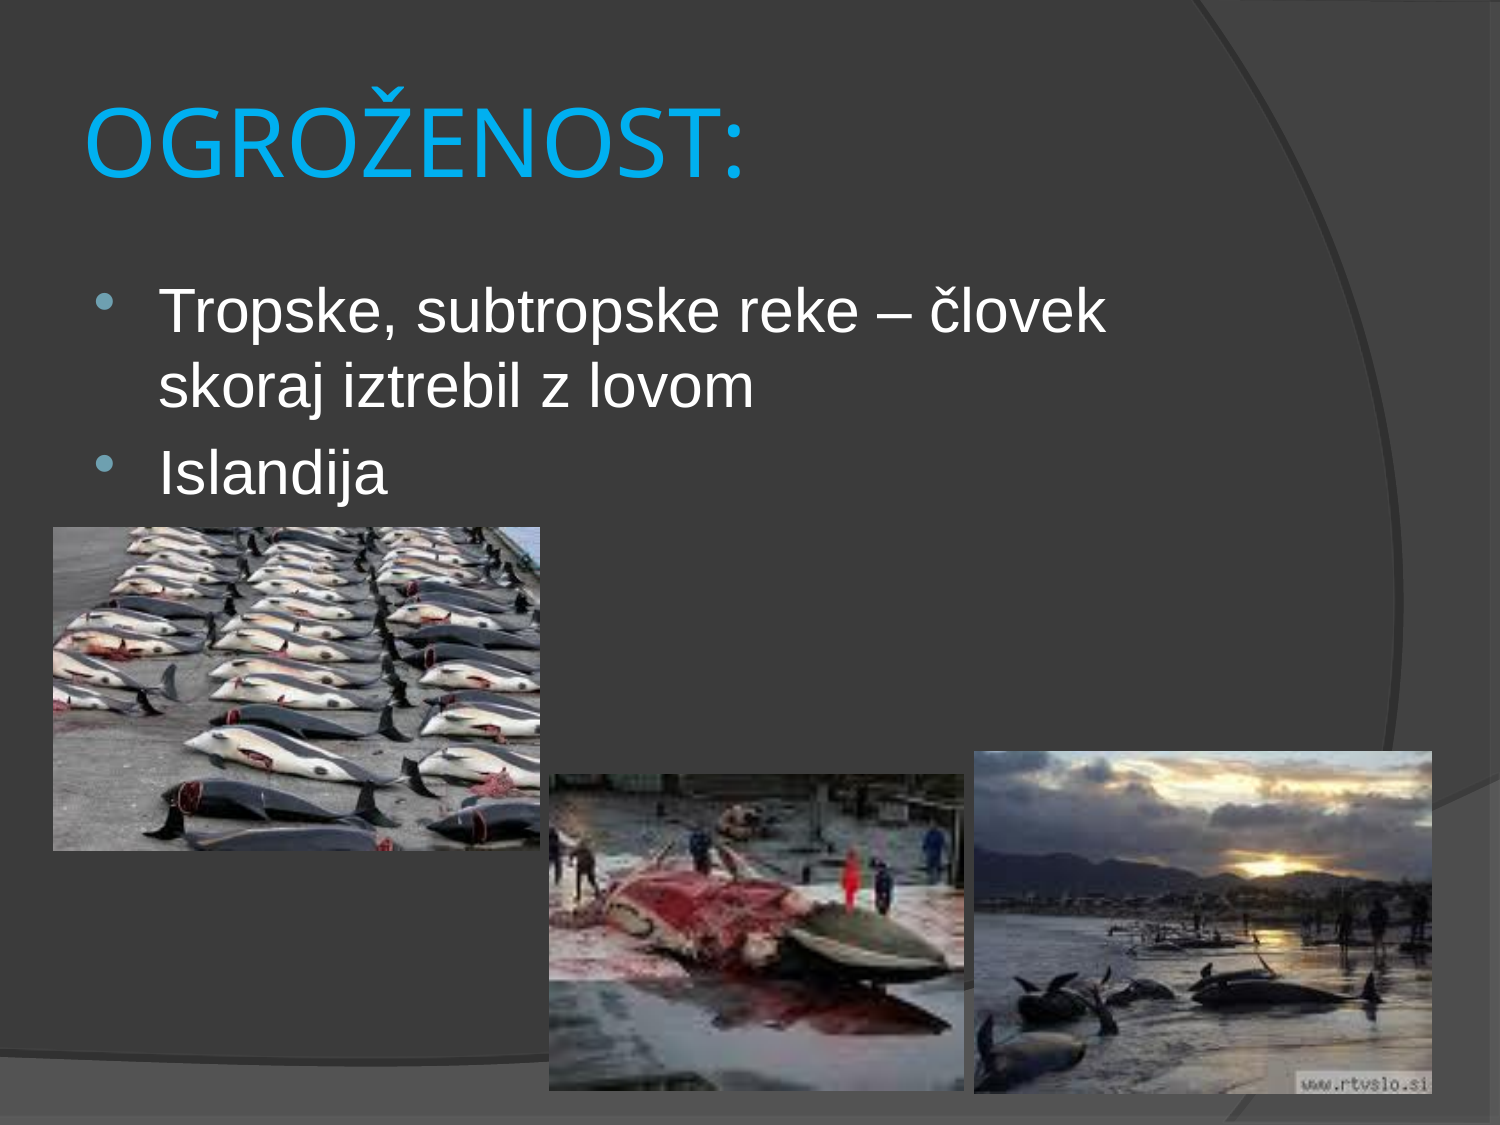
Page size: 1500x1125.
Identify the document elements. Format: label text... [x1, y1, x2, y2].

picture [53, 527, 540, 851]
title OGROŽENOST: [75, 45, 1300, 233]
picture [549, 774, 964, 1092]
list Tropske, subtropske reke – človek skoraj iztrebil z lovom Islandija [75, 262, 1300, 1005]
picture [974, 751, 1432, 1094]
